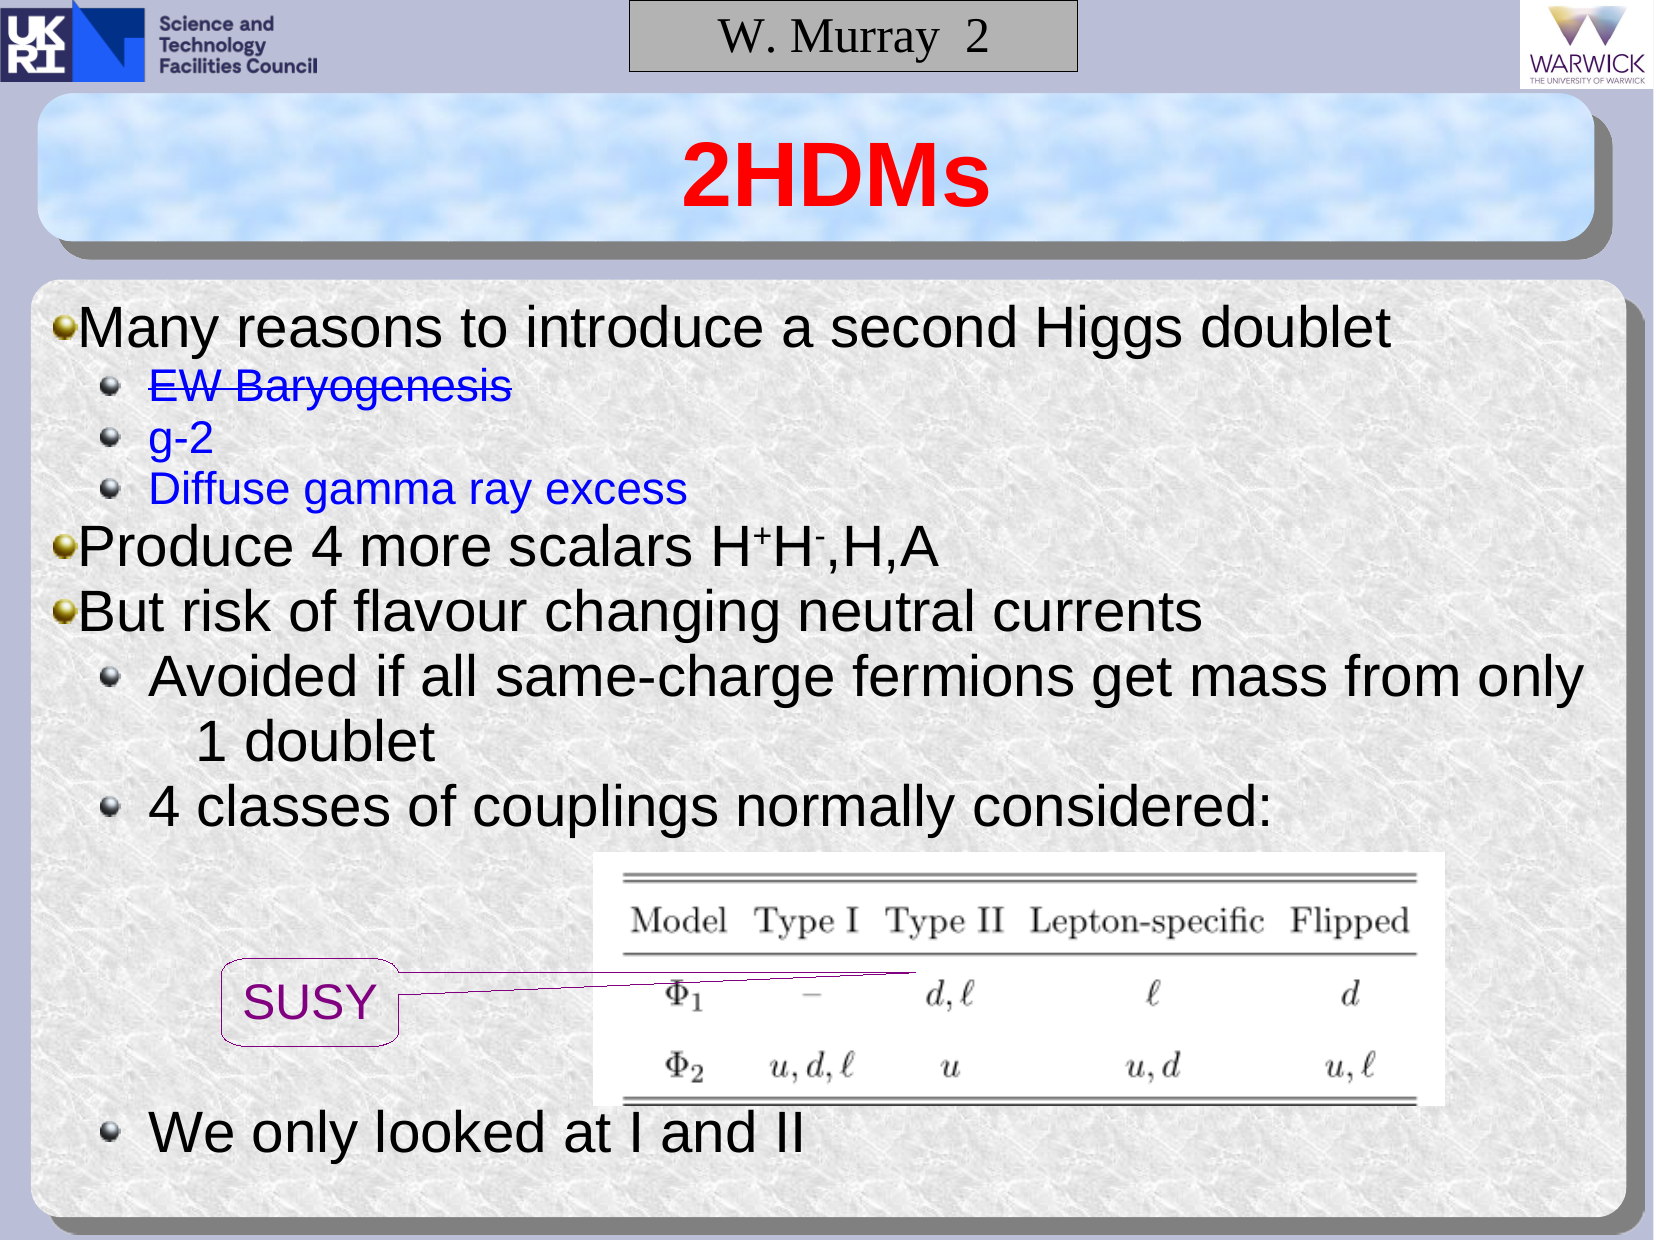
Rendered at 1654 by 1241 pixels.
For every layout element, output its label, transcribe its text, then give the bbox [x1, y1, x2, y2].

picture [37, 93, 1581, 242]
picture [30, 279, 1627, 1218]
list Many reasons to introduce a second Higgs doublet EW Baryogenesis g-2 Diffuse gamma ray excess Produce 4 more scalars H+H-,H,A But risk of flavour changing neutral currents Avoided if all same-charge fermions get mass from only 1 doublet 4 classes of couplings normally considered: We only looked at I and II [53, 295, 1588, 1217]
picture [0, 0, 317, 82]
picture [1520, 0, 1654, 89]
picture [593, 852, 1445, 1106]
picture [1584, 103, 1595, 232]
title 2HDMs [90, 101, 1584, 249]
text_box SUSY [221, 958, 916, 1047]
